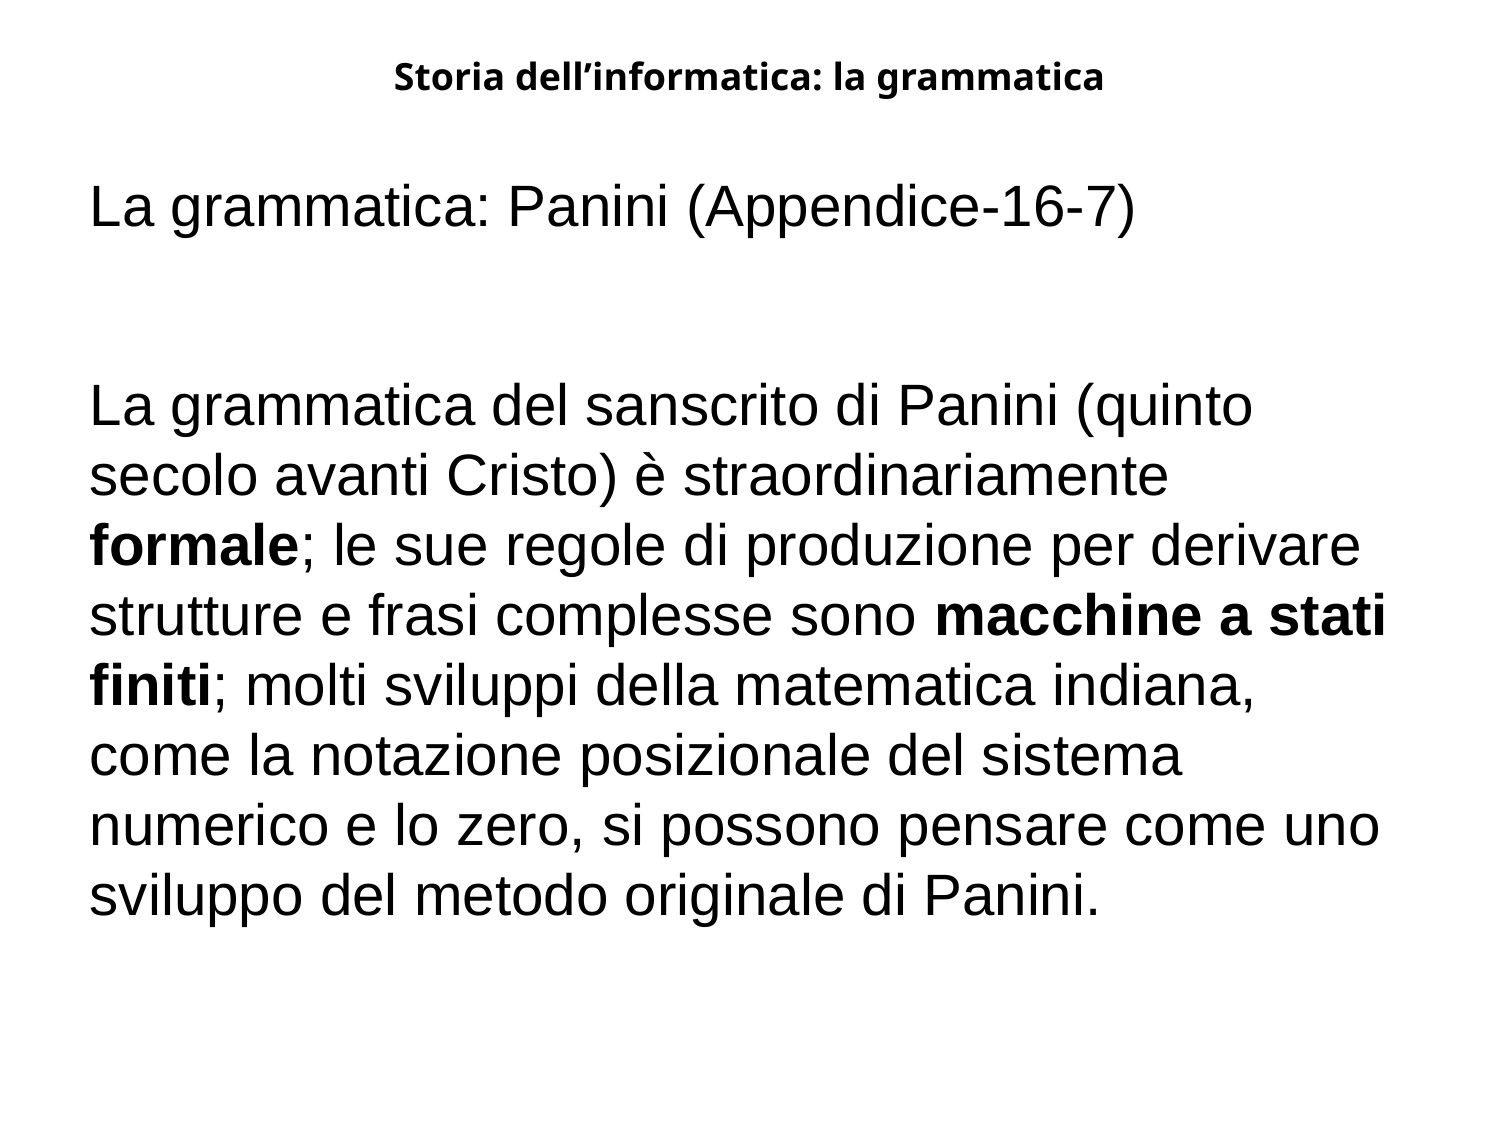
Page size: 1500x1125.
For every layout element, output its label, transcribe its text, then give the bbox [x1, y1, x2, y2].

title Storia dell’informatica: la grammatica [75, 45, 1425, 138]
list La grammatica: Panini (Appendice-16-7) La grammatica del sanscrito di Panini (quinto secolo avanti Cristo) è straordinariamente formale; le sue regole di produzione per derivare strutture e frasi complesse sono macchine a stati finiti; molti sviluppi della matematica indiana, come la notazione posizionale del sistema numerico e lo zero, si possono pensare come uno sviluppo del metodo originale di Panini. [75, 160, 1425, 1005]
